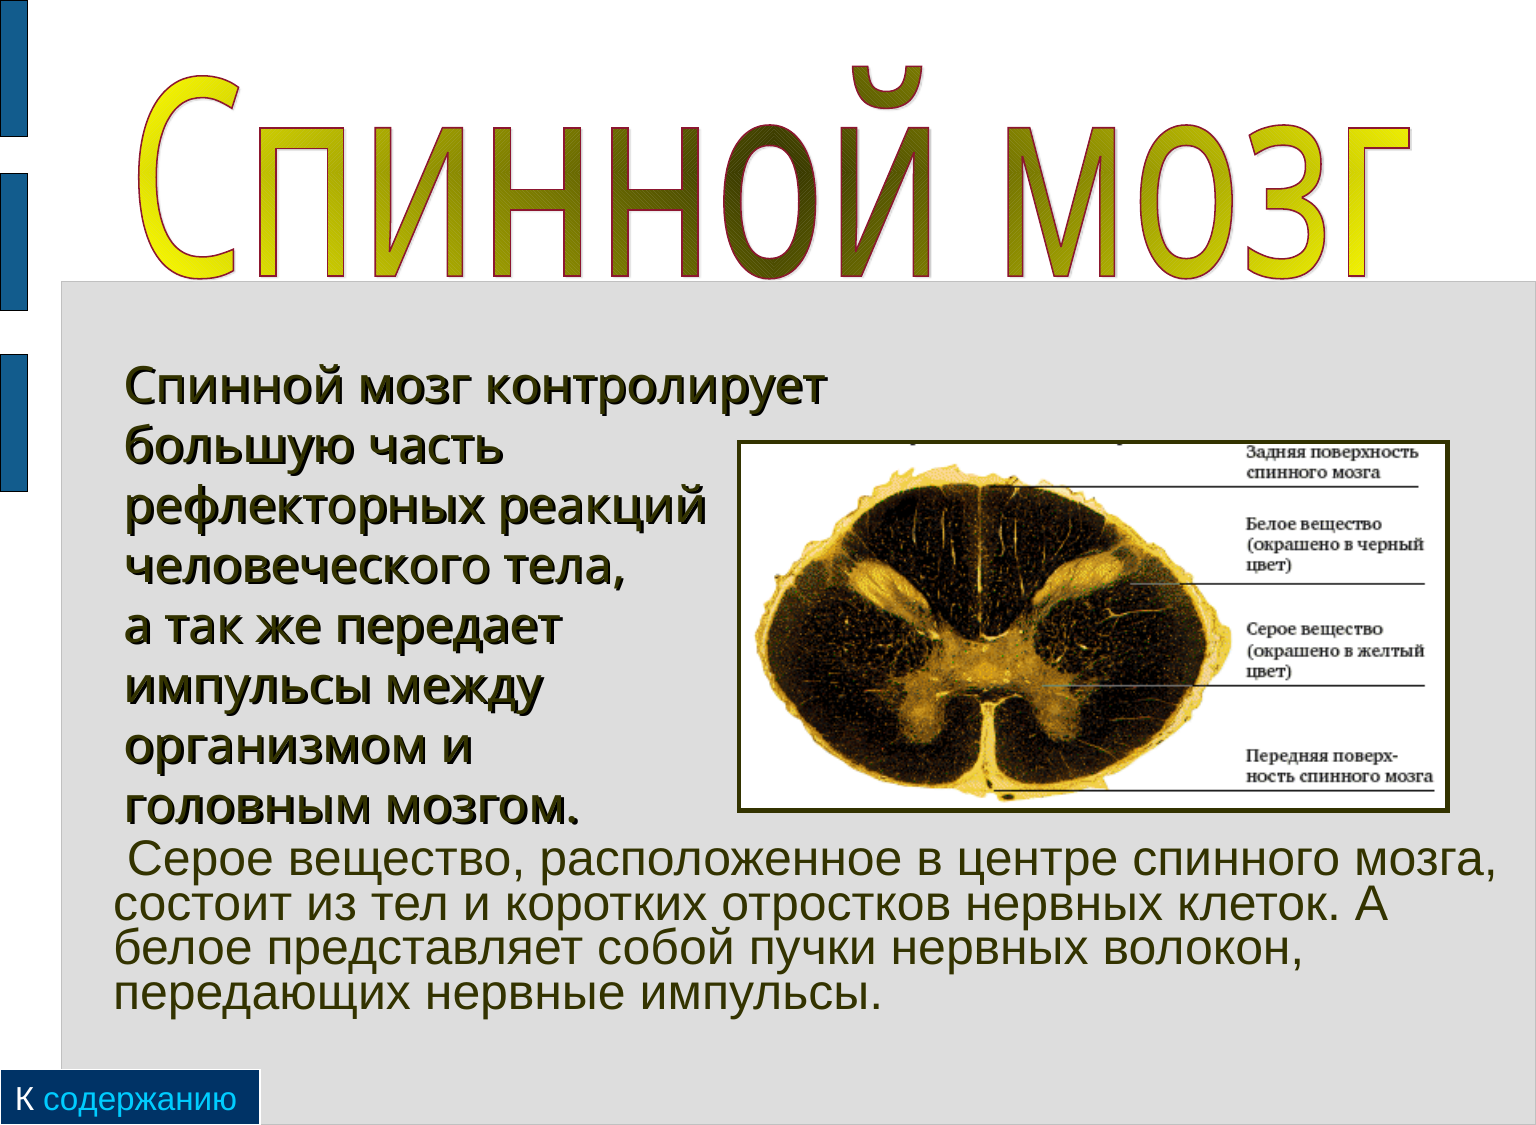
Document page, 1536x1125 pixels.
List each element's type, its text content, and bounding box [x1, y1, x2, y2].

picture [741, 444, 1446, 809]
text_box Спинной мозг [138, 75, 239, 279]
list Серое вещество, расположенное в центре спинного мозга, состоит из тел и коротких отростков нервных клеток. А белое представляет собой пучки нервных волокон, передающих нервные импульсы. [42, 774, 1536, 1049]
text_box Спинной мозг [1140, 124, 1233, 279]
text_box Спинной мозг [375, 127, 463, 277]
text_box Спинной мозг [611, 127, 699, 277]
text_box Спинной мозг контролирует большую часть рефлекторных реакций человеческого тела, а так же передает импульсы между организмом и головным мозгом. [108, 361, 702, 823]
text_box Спинной мозг [852, 66, 922, 109]
text_box К содержанию [0, 1069, 260, 1125]
text_box Спинной мозг [1348, 127, 1409, 277]
text_box Спинной мозг [723, 124, 816, 279]
text_box Спинной мозг [1008, 127, 1115, 277]
text_box Спинной мозг [841, 127, 929, 277]
text_box Спинной мозг [1248, 124, 1325, 279]
text_box Спинной мозг [259, 127, 344, 277]
text_box Спинной мозг [494, 127, 581, 277]
